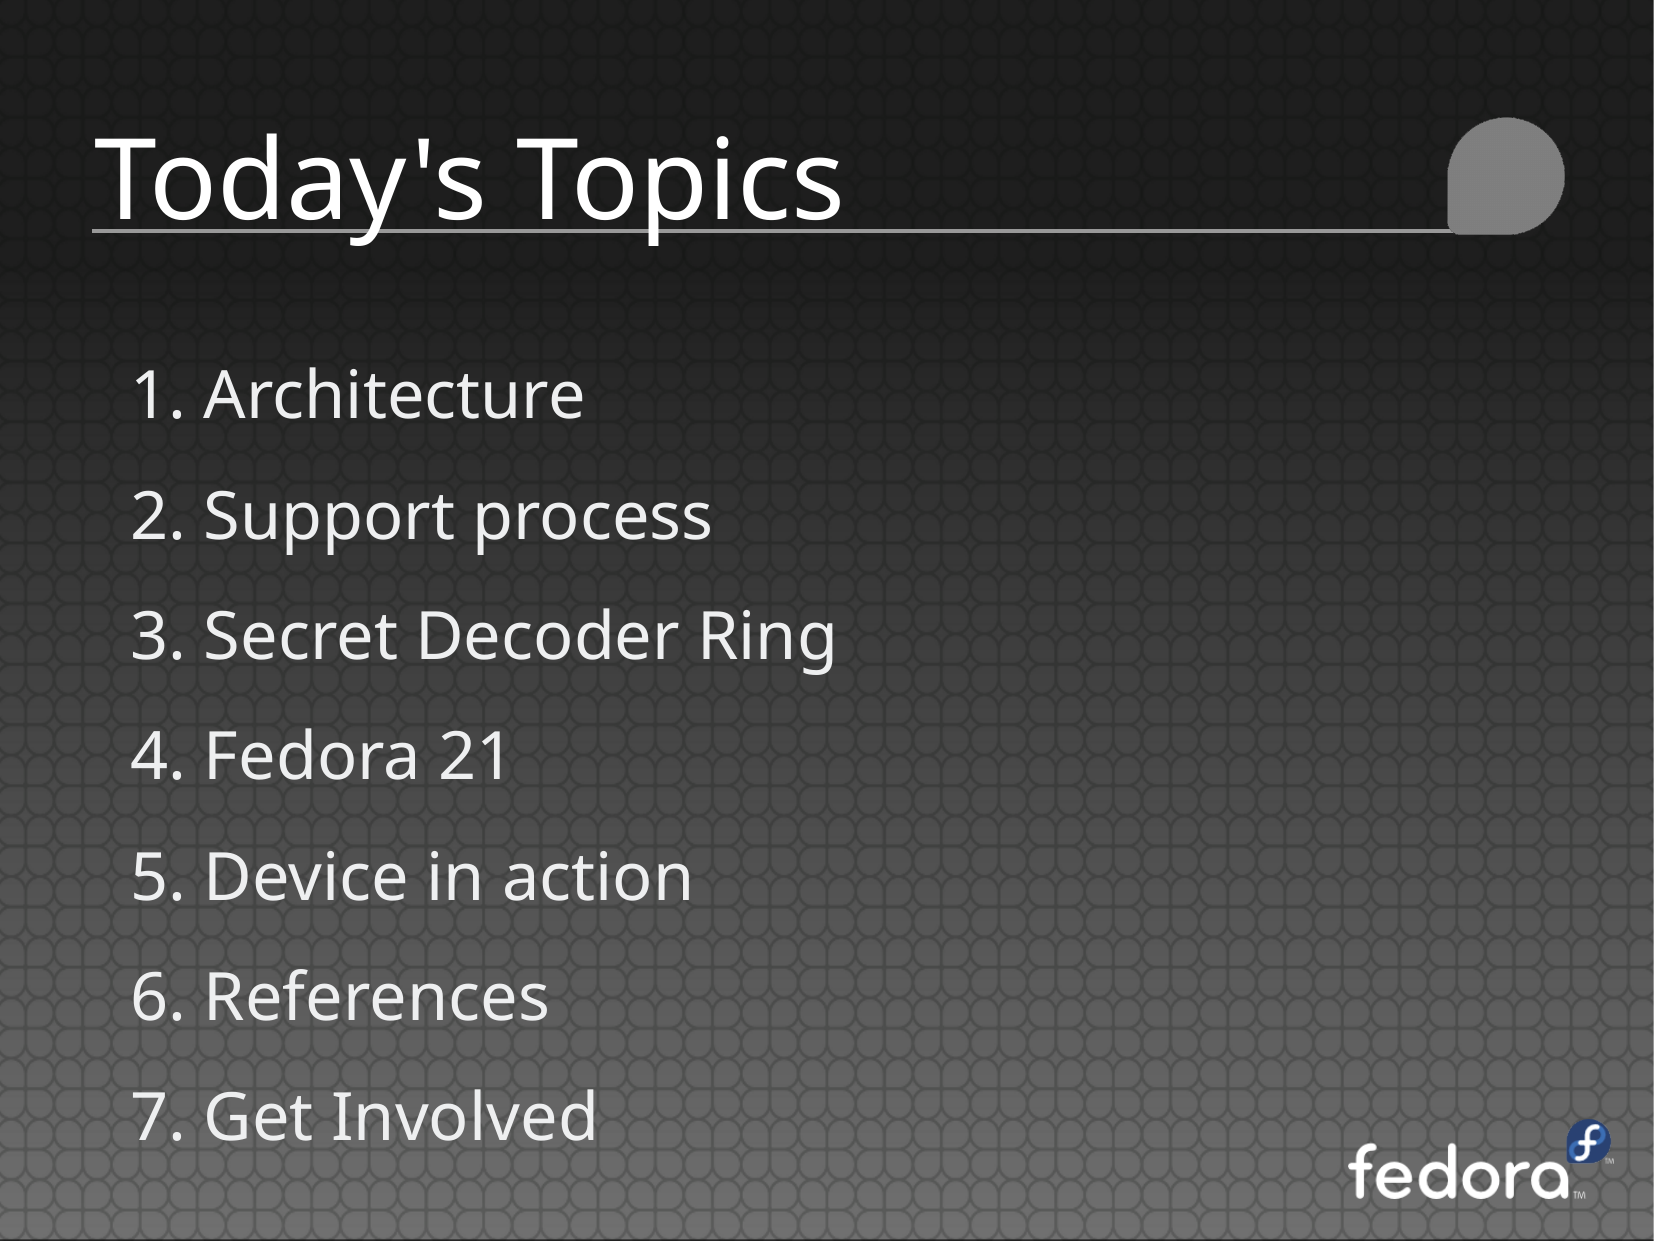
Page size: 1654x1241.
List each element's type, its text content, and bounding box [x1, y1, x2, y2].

title Today's Topics [94, 100, 1426, 251]
list Architecture Support process Secret Decoder Ring Fedora 21 Device in action References Get Involved [112, 227, 1501, 1163]
picture [0, 0, 1654, 1241]
